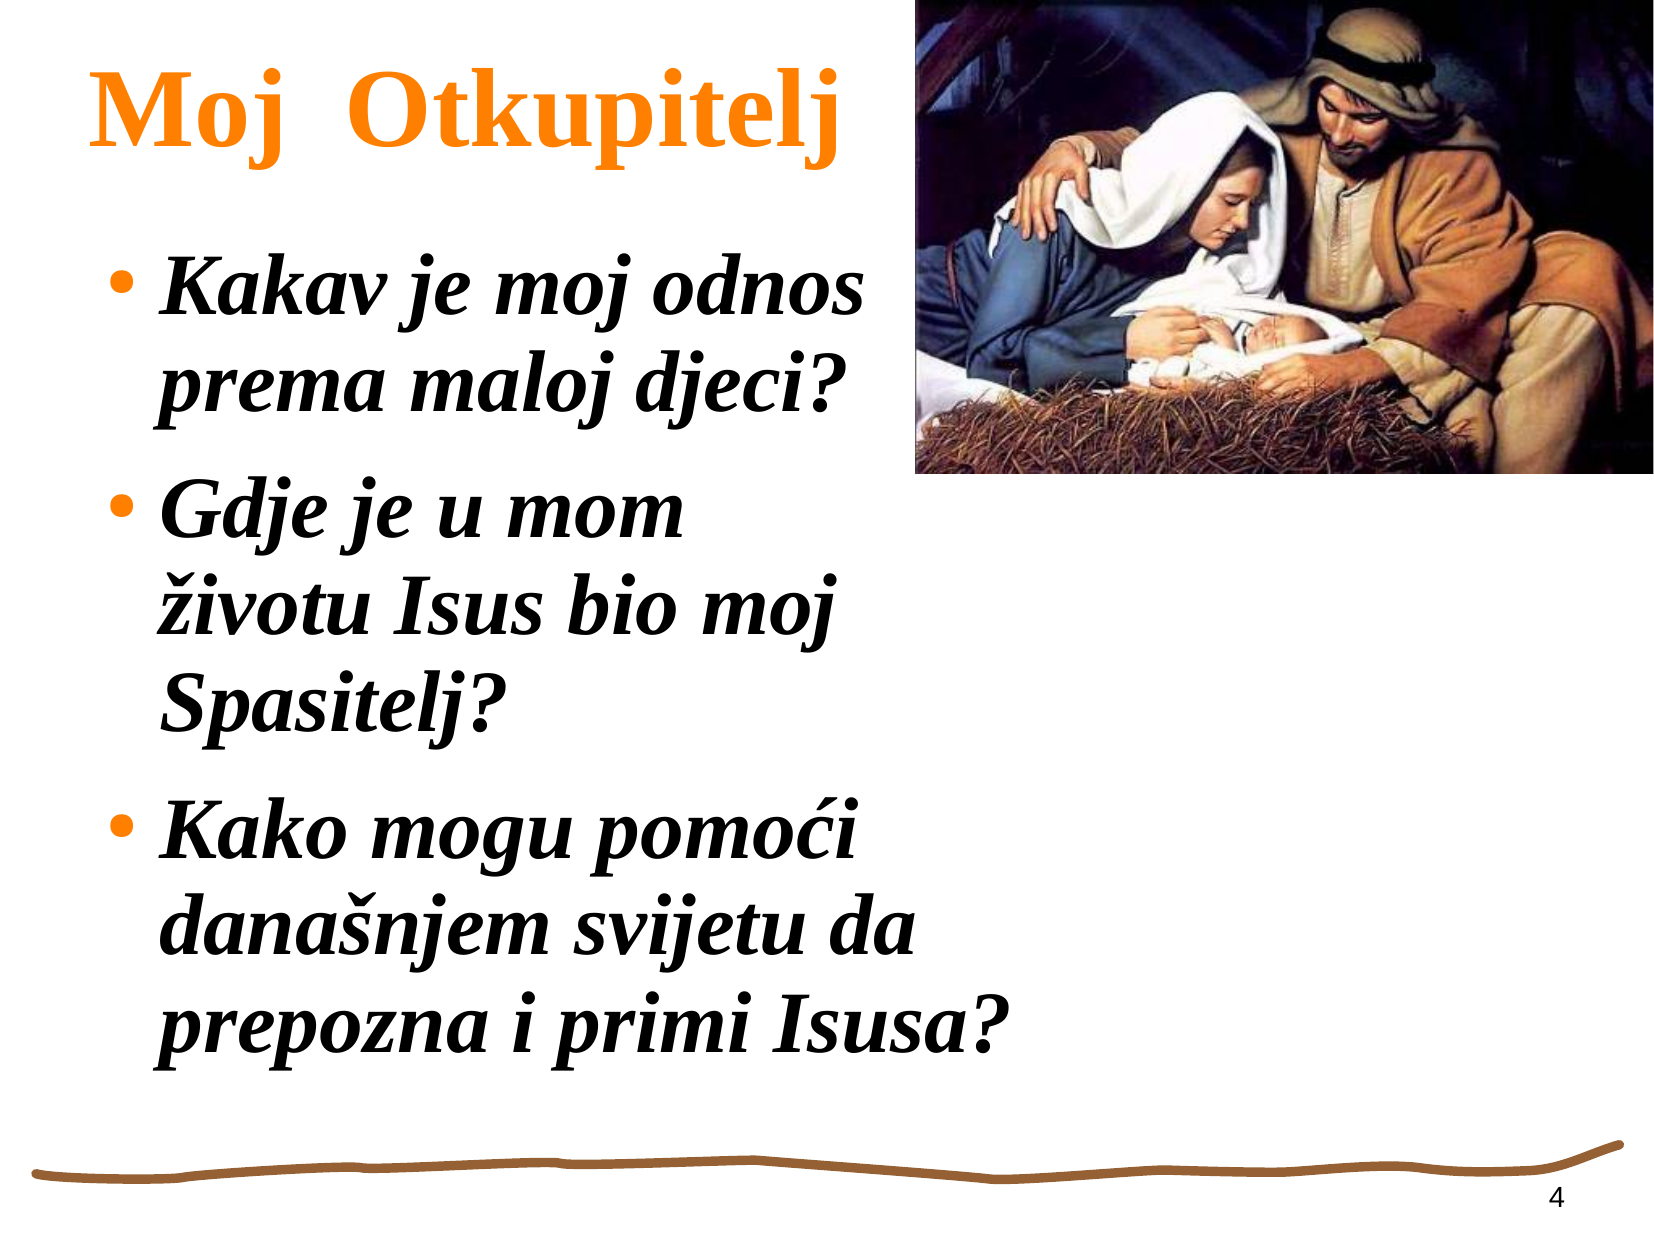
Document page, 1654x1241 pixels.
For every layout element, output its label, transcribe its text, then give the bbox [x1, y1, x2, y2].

title Moj Otkupitelj [88, 39, 915, 178]
list Kakav je moj odnos prema maloj djeci? Gdje je u mom životu Isus bio moj Spasitelj? Kako mogu pomoći današnjem svijetu da prepozna i primi Isusa? [88, 236, 1152, 1142]
picture [915, 0, 1654, 474]
